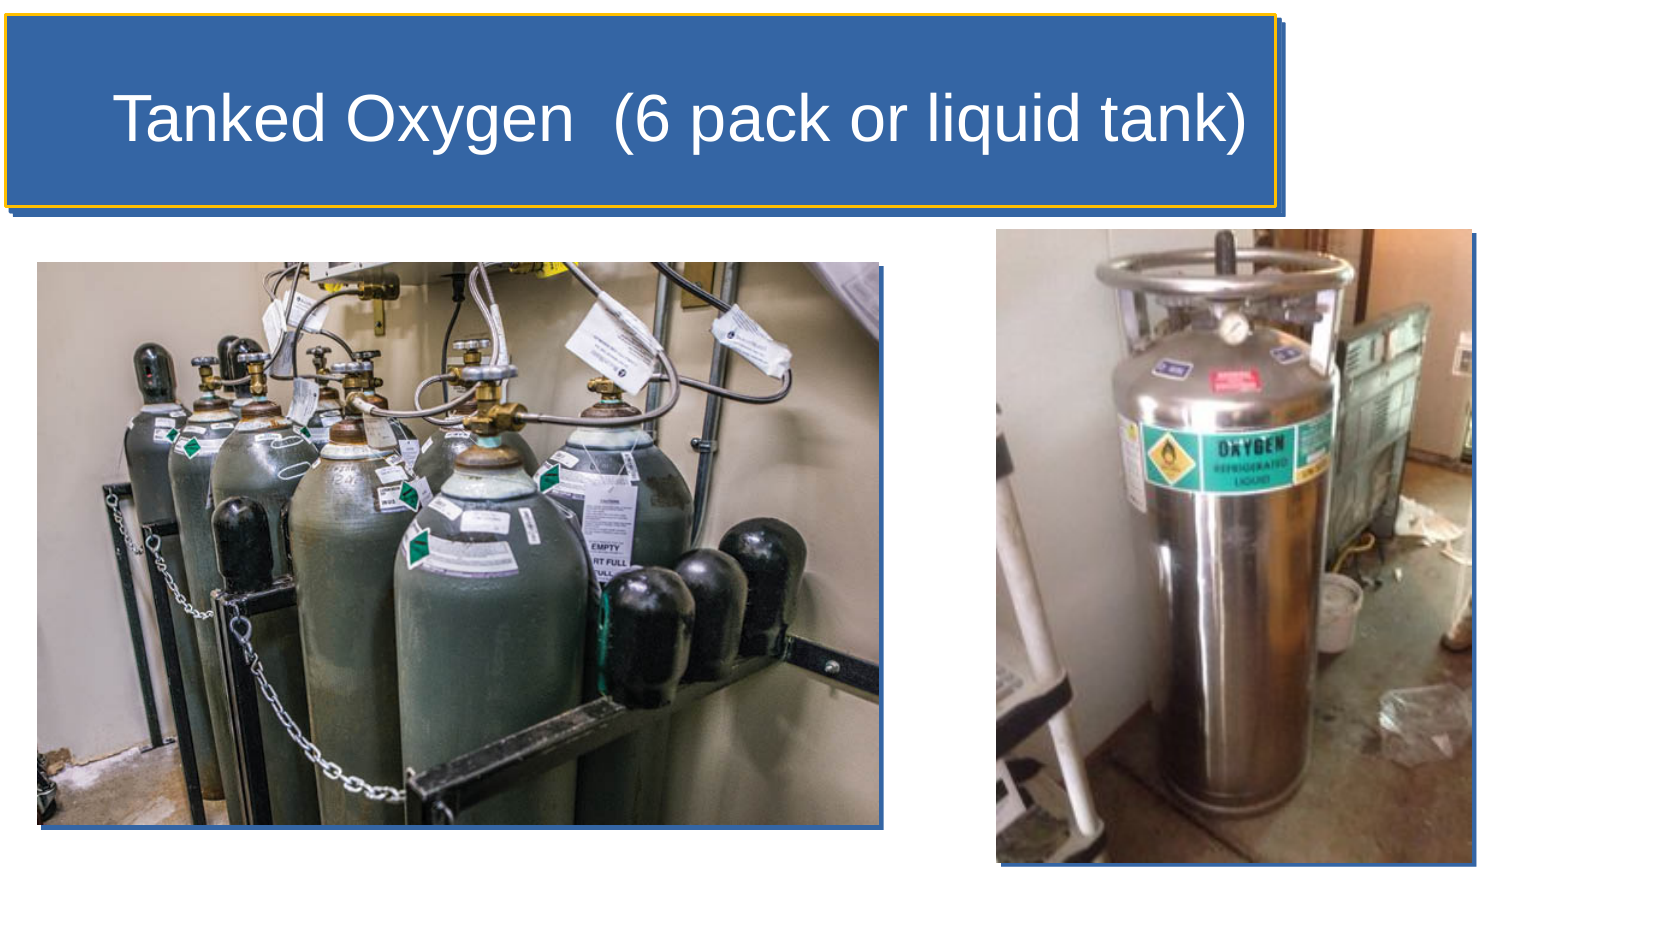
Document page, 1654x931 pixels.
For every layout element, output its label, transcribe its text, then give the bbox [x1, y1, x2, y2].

title Tanked Oxygen (6 pack or liquid tank) [112, 34, 1265, 203]
picture [996, 229, 1472, 863]
picture [37, 262, 879, 826]
